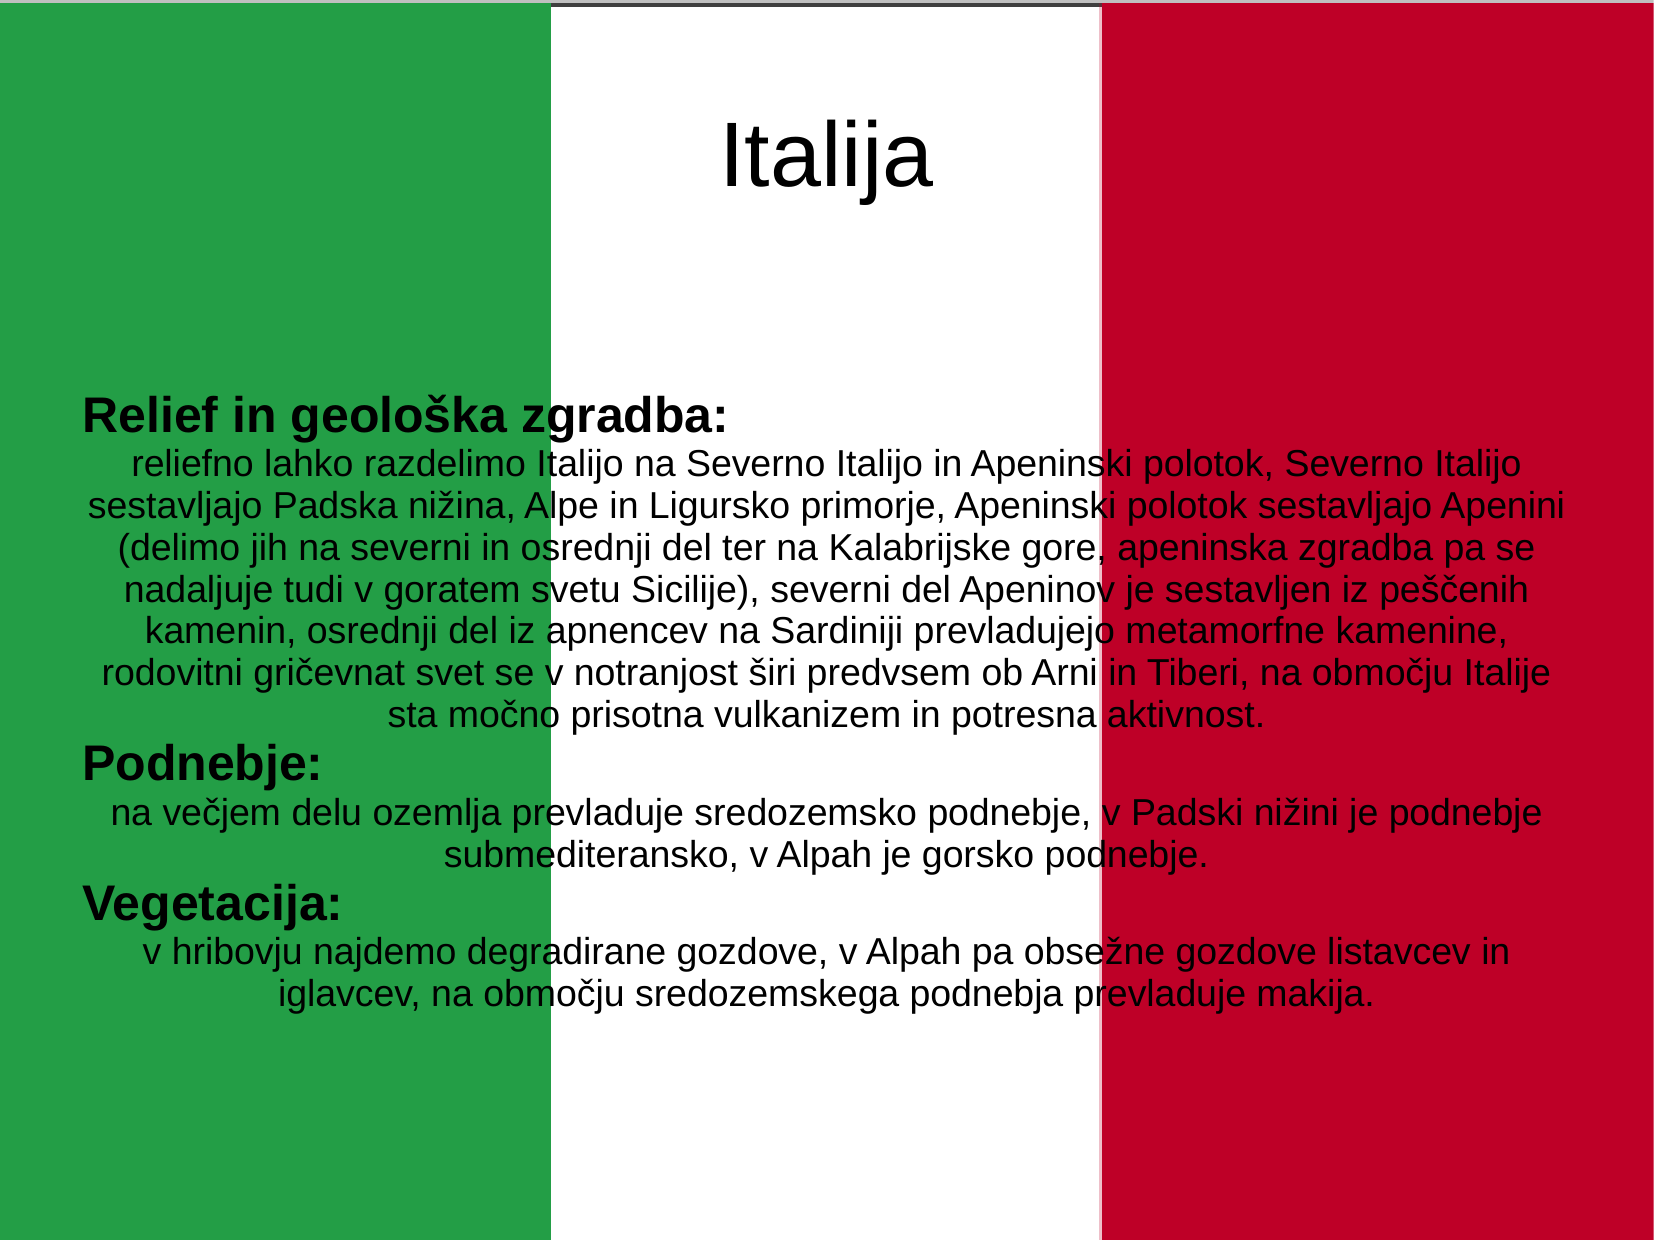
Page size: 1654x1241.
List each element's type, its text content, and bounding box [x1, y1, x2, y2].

title Italija [82, 56, 1571, 249]
subtitle Relief in geološka zgradba: reliefno lahko razdelimo Italijo na Severno Italijo in Apeninski polotok, Severno Italijo sestavljajo Padska nižina, Alpe in Ligursko primorje, Apeninski polotok sestavljajo Apenini (delimo jih na severni in osrednji del ter na Kalabrijske gore, apeninska zgradba pa se nadaljuje tudi v goratem svetu Sicilije), severni del Apeninov je sestavljen iz peščenih kamenin, osrednji del iz apnencev na Sardiniji prevladujejo metamorfne kamenine, rodovitni gričevnat svet se v notranjost širi predvsem ob Arni in Tiberi, na območju Italije sta močno prisotna vulkanizem in potresna aktivnost. Podnebje: na večjem delu ozemlja prevladuje sredozemsko podnebje, v Padski nižini je podnebje submediteransko, v Alpah je gorsko podnebje. Vegetacija: v hribovju najdemo degradirane gozdove, v Alpah pa obsežne gozdove listavcev in iglavcev, na območju sredozemskega podnebja prevladuje makija. [82, 297, 1571, 1102]
picture [0, 0, 1654, 1241]
